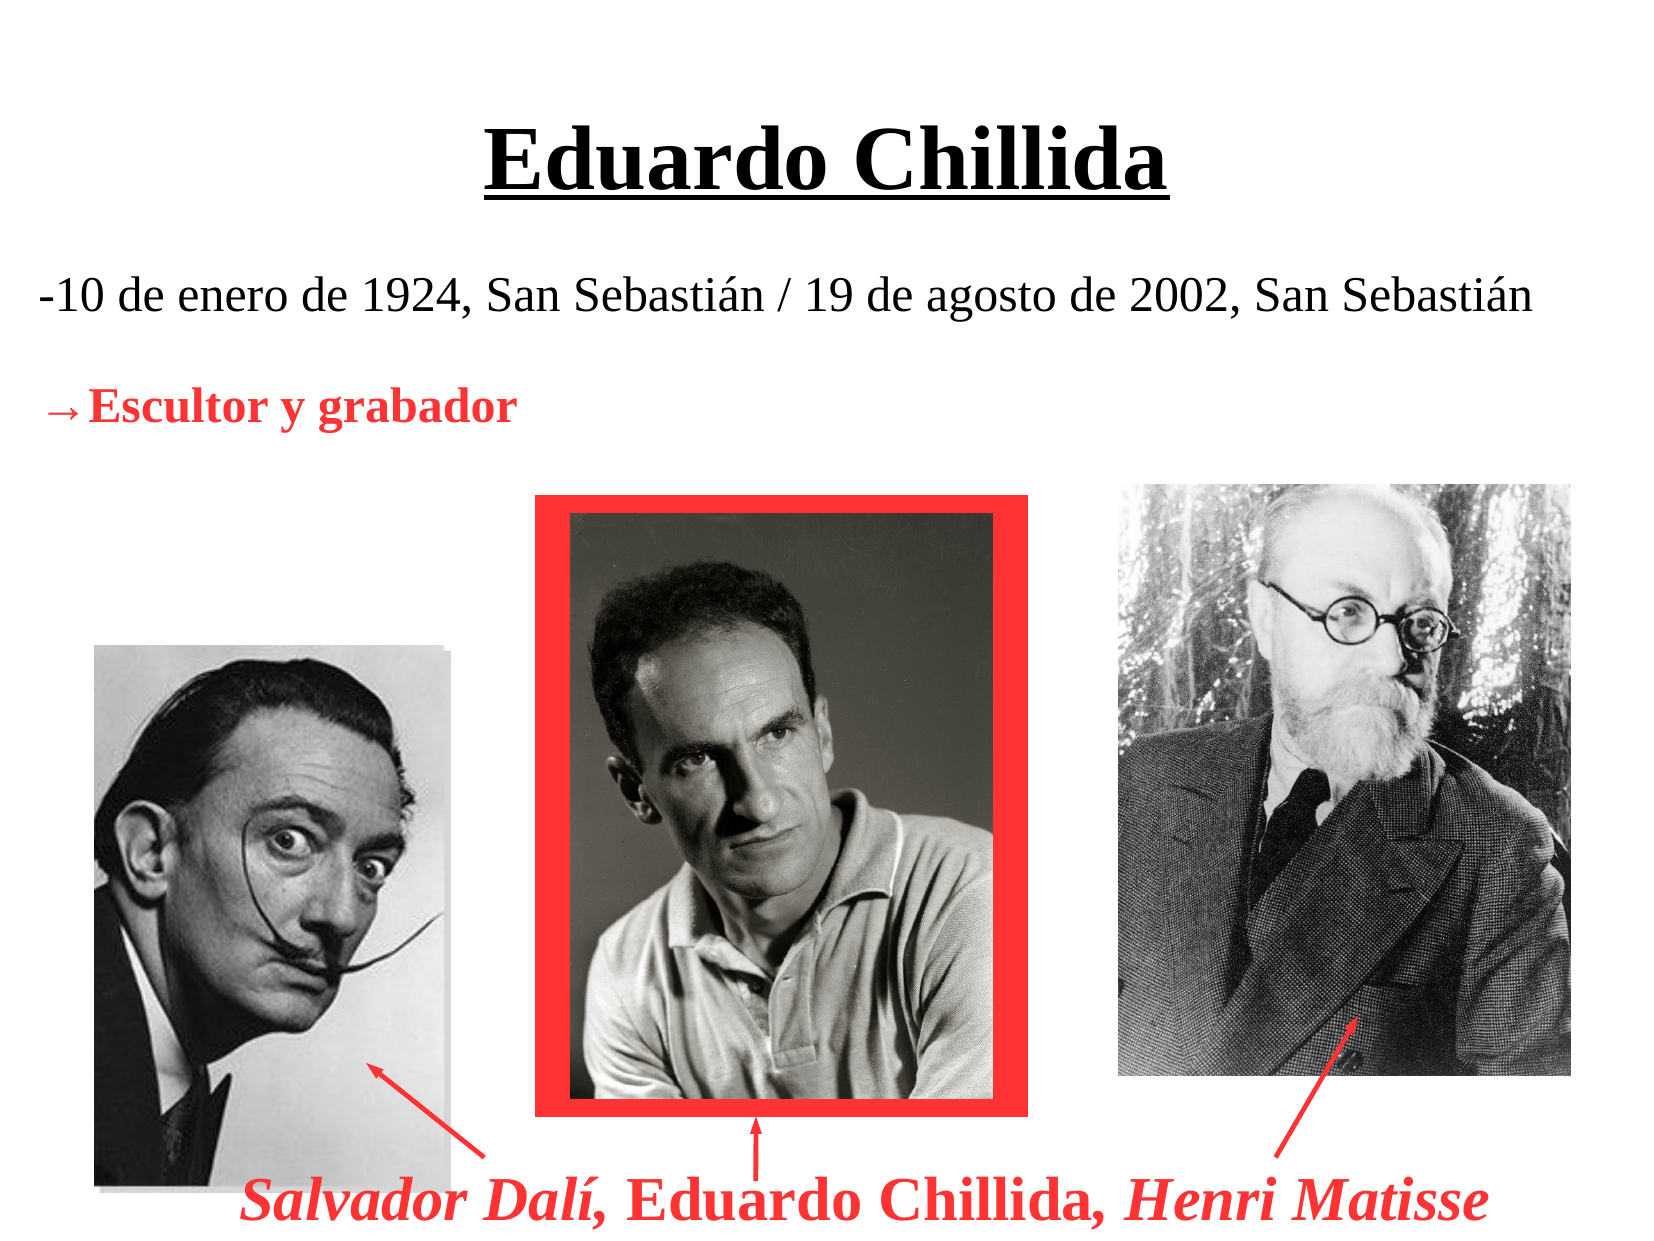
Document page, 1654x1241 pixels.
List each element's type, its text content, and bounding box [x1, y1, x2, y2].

picture [570, 513, 993, 1099]
text_box -10 de enero de 1924, San Sebastián / 19 de agosto de 2002, San Sebastián →Escultor y grabador [23, 259, 1574, 449]
picture [1118, 484, 1571, 1076]
text_box [535, 495, 1028, 1117]
text_box Salvador Dalí, Eduardo Chillida, Henri Matisse [224, 1157, 1654, 1241]
picture [94, 645, 451, 1193]
title Eduardo Chillida [82, 49, 1571, 257]
